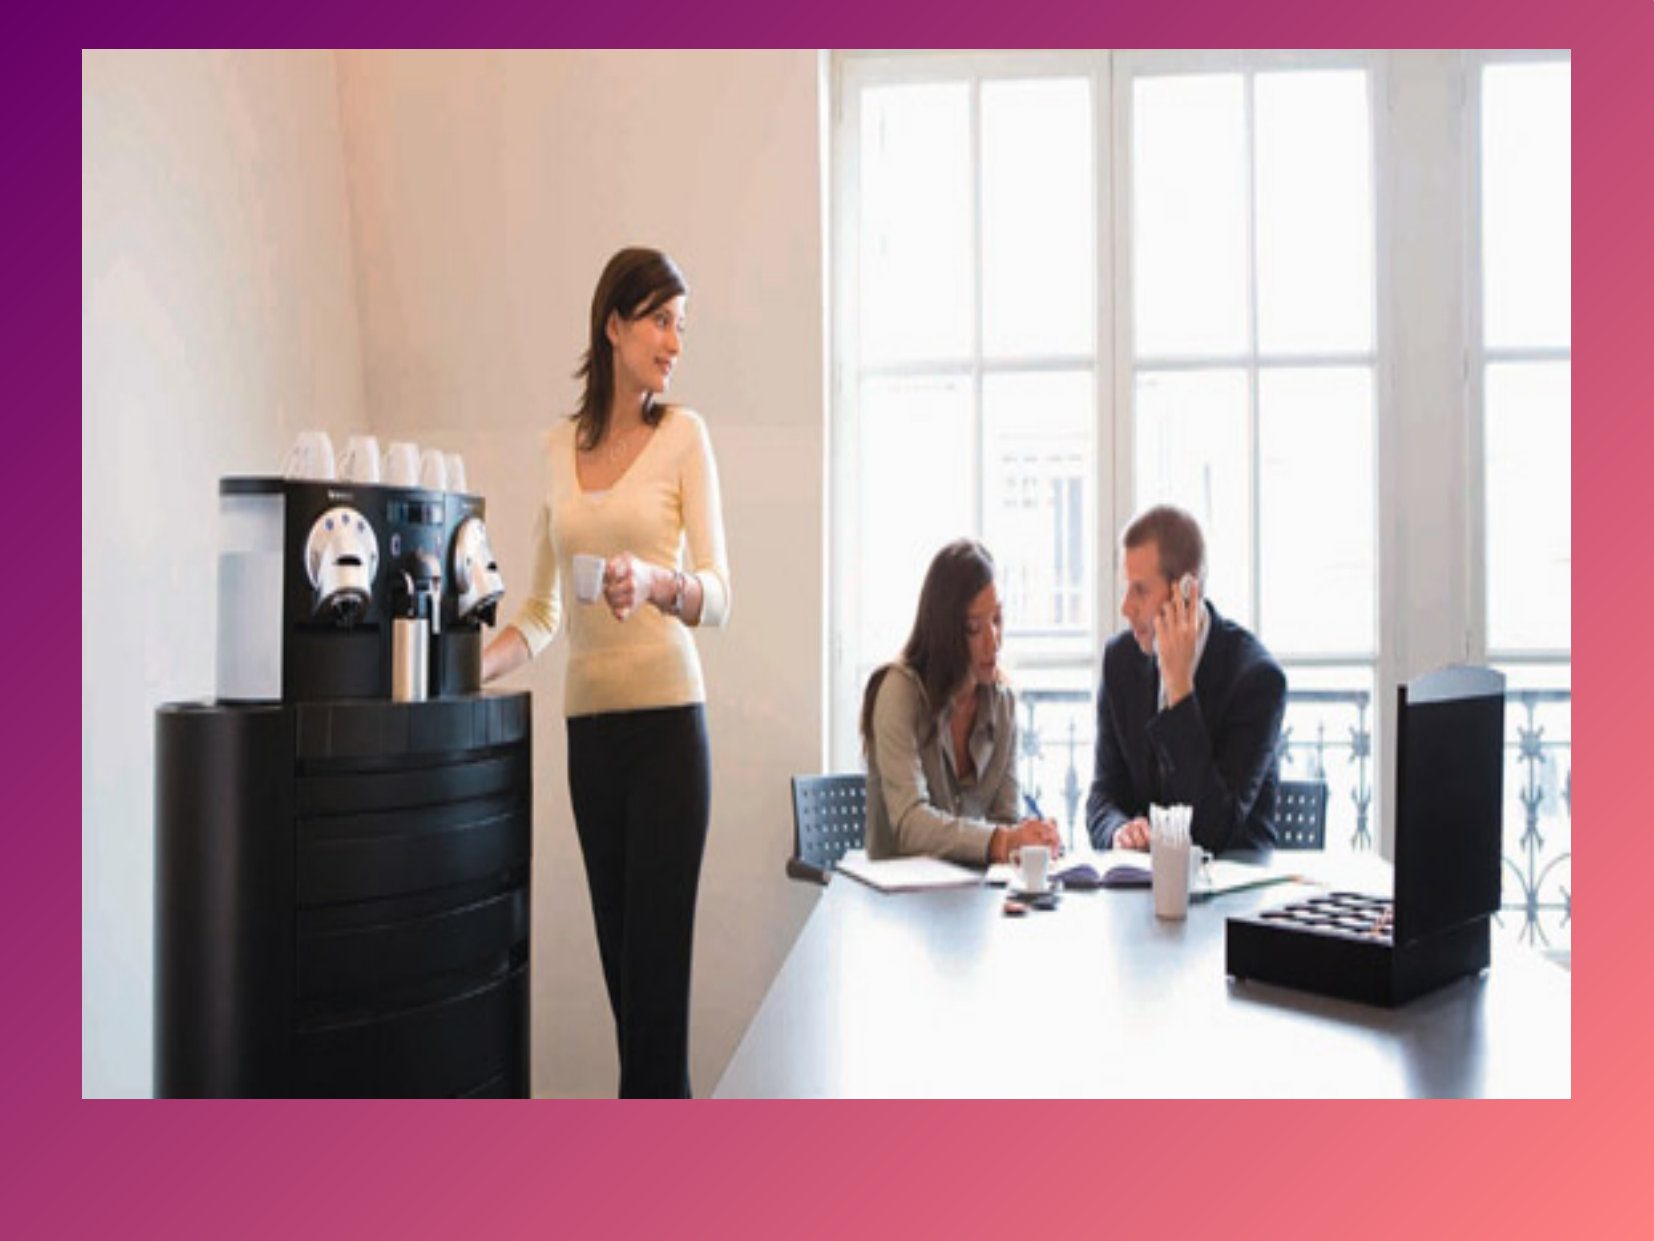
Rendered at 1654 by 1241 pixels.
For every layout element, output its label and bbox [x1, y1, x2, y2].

picture [82, 49, 1571, 1099]
